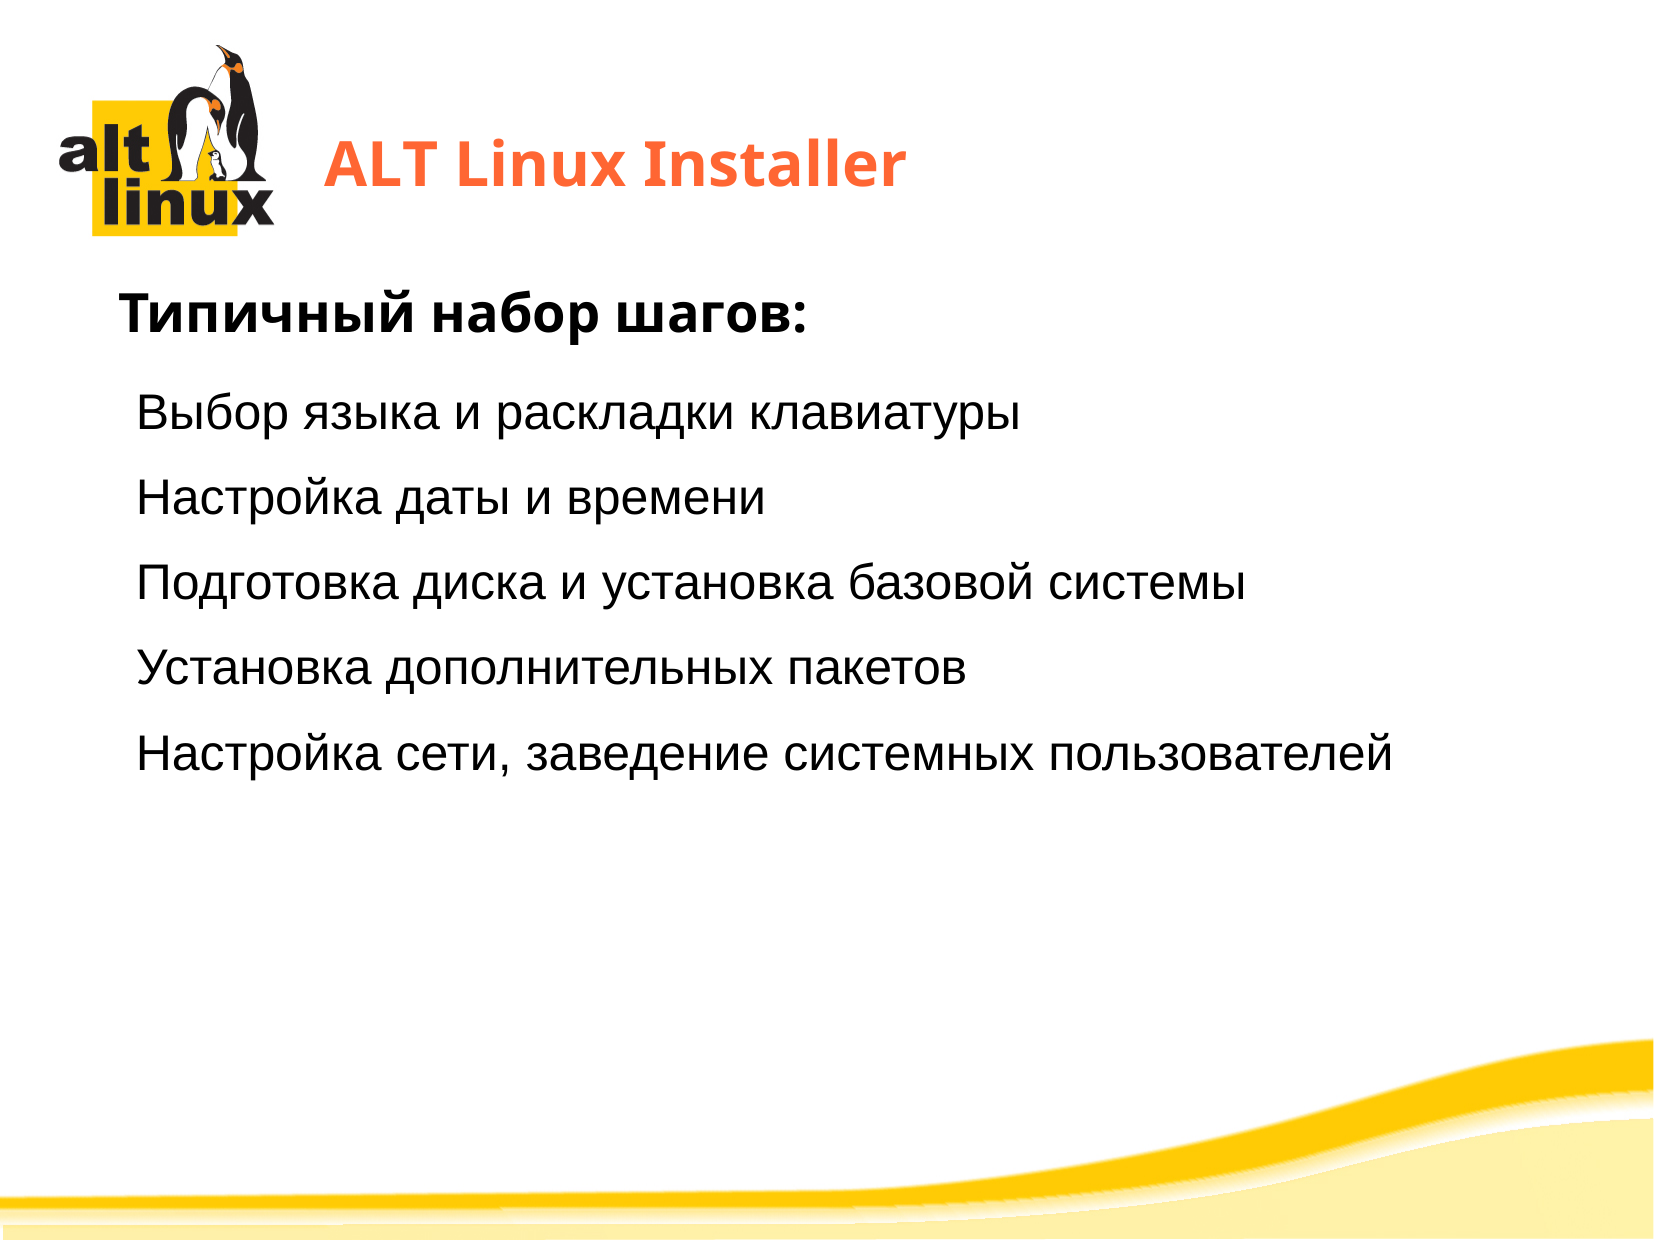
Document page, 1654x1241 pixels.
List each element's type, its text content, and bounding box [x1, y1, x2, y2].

list Выбор языка и раскладки клавиатуры Настройка даты и времени Подготовка диска и установка базовой системы Установка дополнительных пакетов Настройка сети, заведение системных пользователей [118, 386, 1536, 1063]
title ALT Linux Installer [324, 88, 1536, 237]
picture [0, 0, 1654, 1240]
title Типичный набор шагов: [118, 237, 1536, 386]
